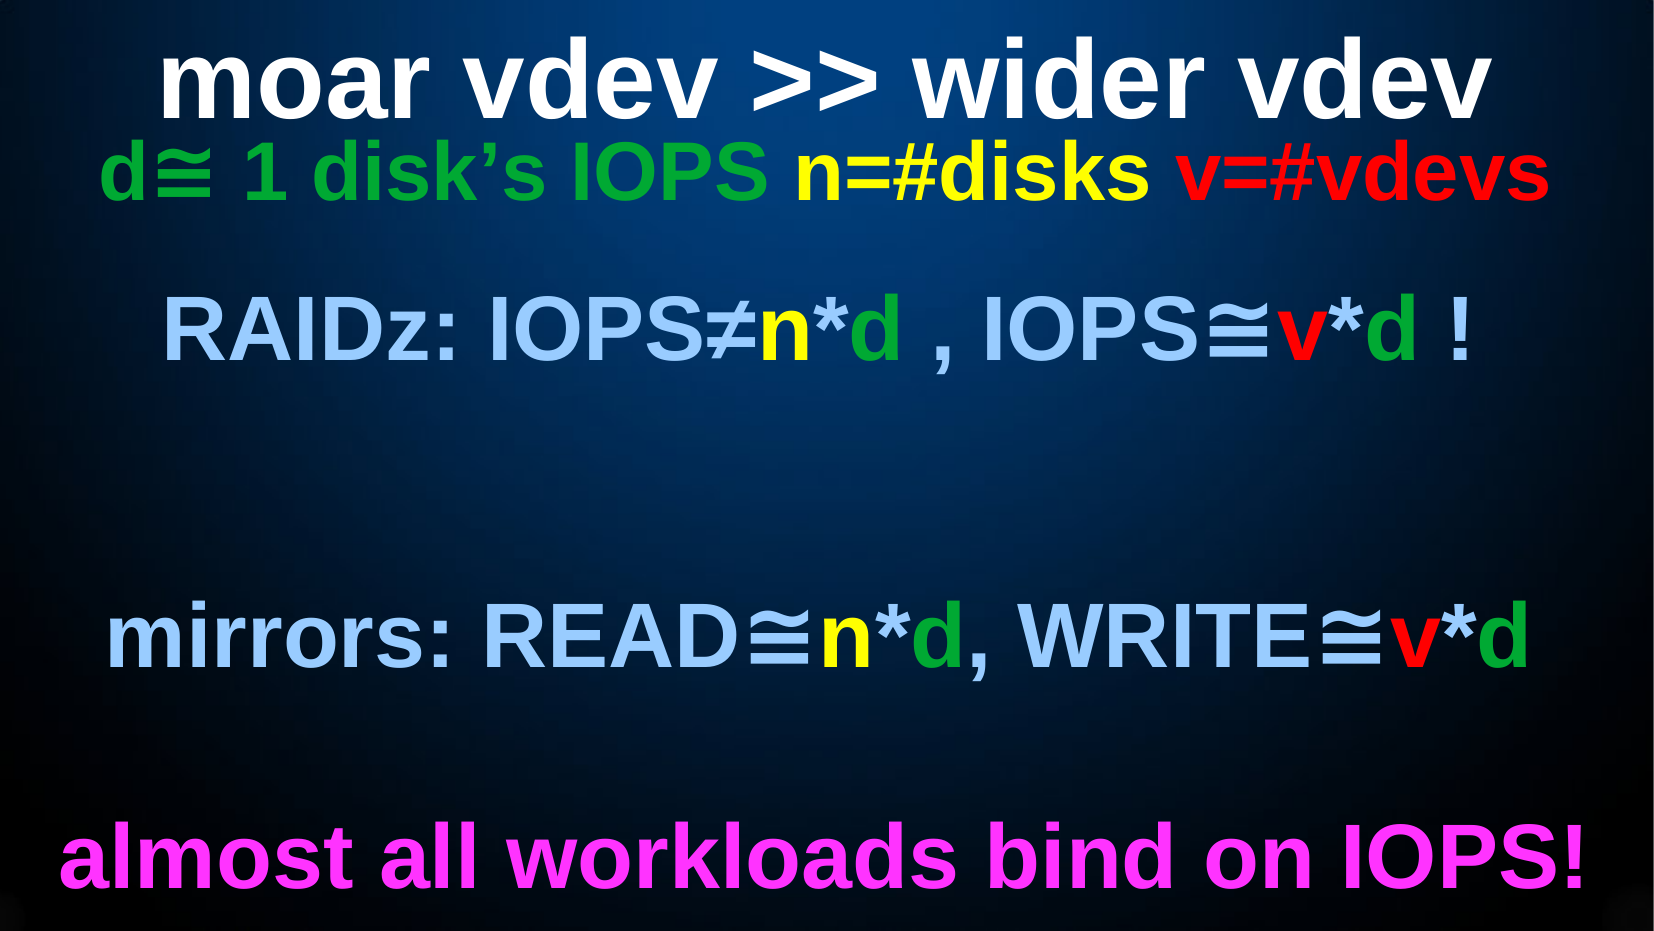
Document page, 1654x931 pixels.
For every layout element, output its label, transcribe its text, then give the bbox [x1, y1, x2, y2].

picture [0, 0, 1654, 931]
title moar vdev >> wider vdev [0, 2, 1651, 158]
title d≅ 1 disk’s IOPS n=#disks v=#vdevs almost all workloads bind on IOPS! [15, 124, 1636, 909]
text_box RAIDz: IOPS≠n*d , IOPS≅v*d ! mirrors: READ≅n*d, WRITE≅v*d [90, 270, 1561, 741]
